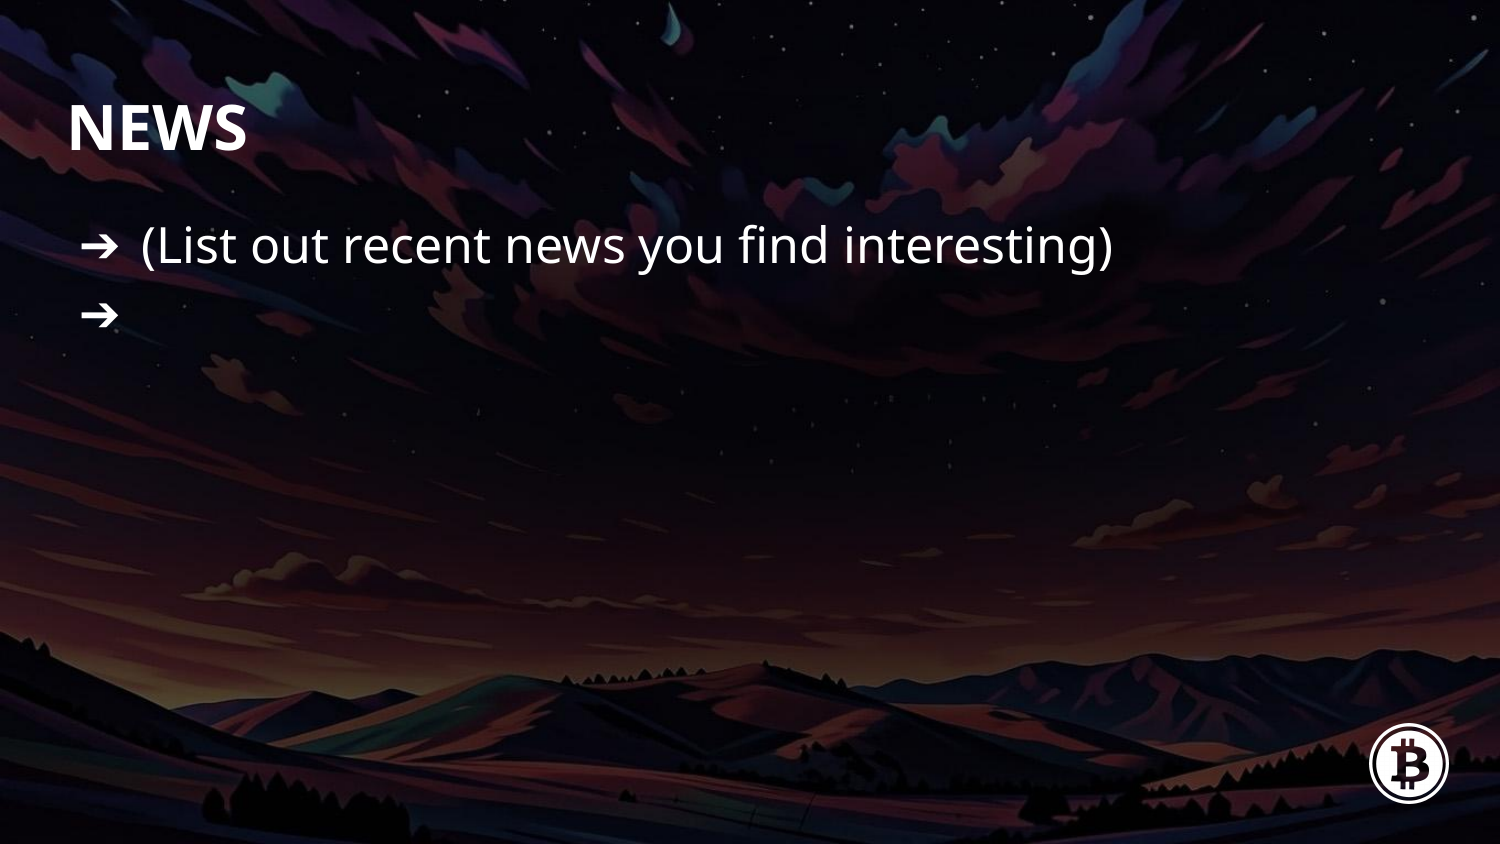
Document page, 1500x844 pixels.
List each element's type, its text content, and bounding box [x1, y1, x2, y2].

title NEWS [51, 72, 1449, 167]
list (List out recent news you find interesting) [51, 189, 1449, 750]
picture [0, 0, 1500, 844]
